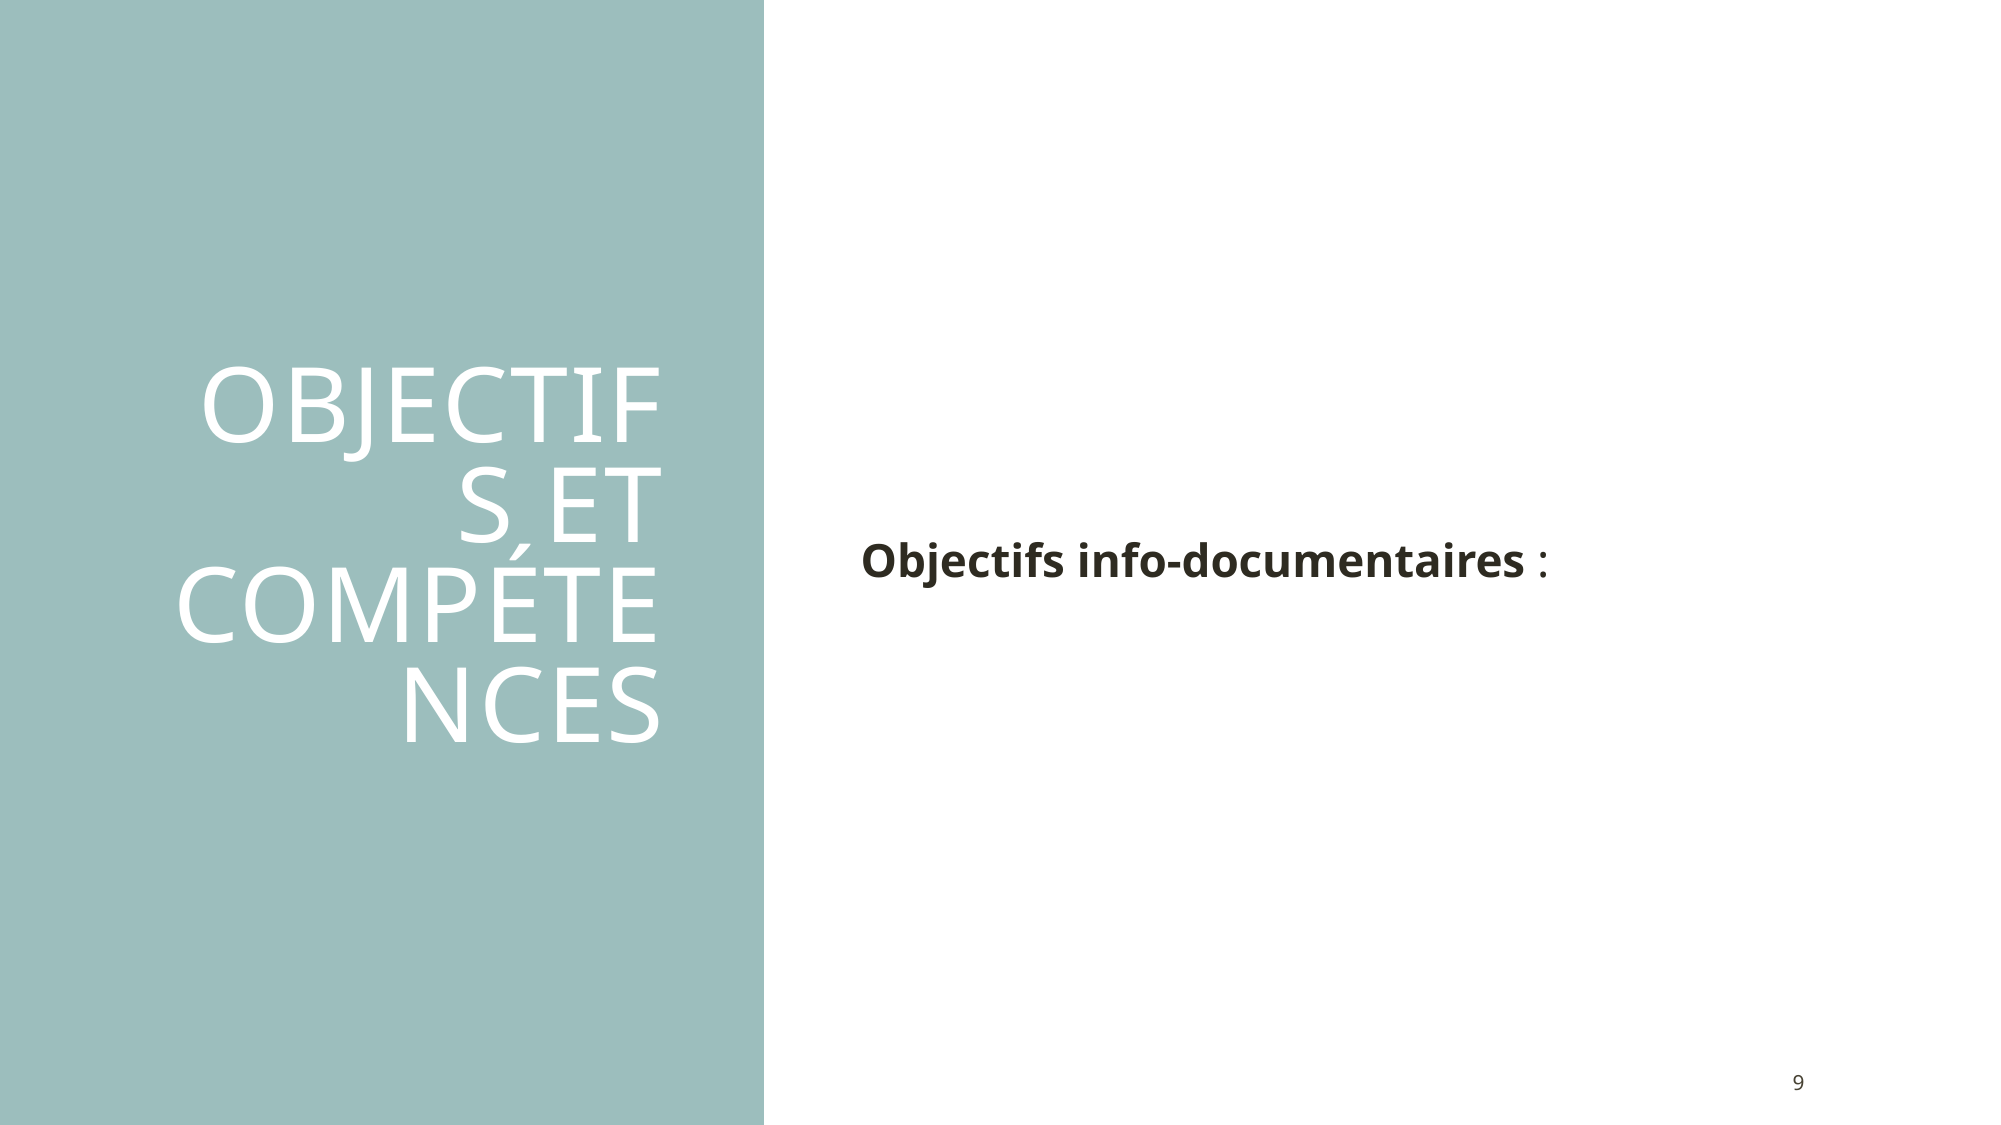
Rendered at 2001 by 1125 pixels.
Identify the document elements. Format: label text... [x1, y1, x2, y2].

list Objectifs info-documentaires : [838, 131, 1847, 994]
text_box [0, 0, 2000, 1125]
title Objectifs et compétences [158, 131, 700, 994]
text_box 9 [1777, 1061, 1938, 1107]
